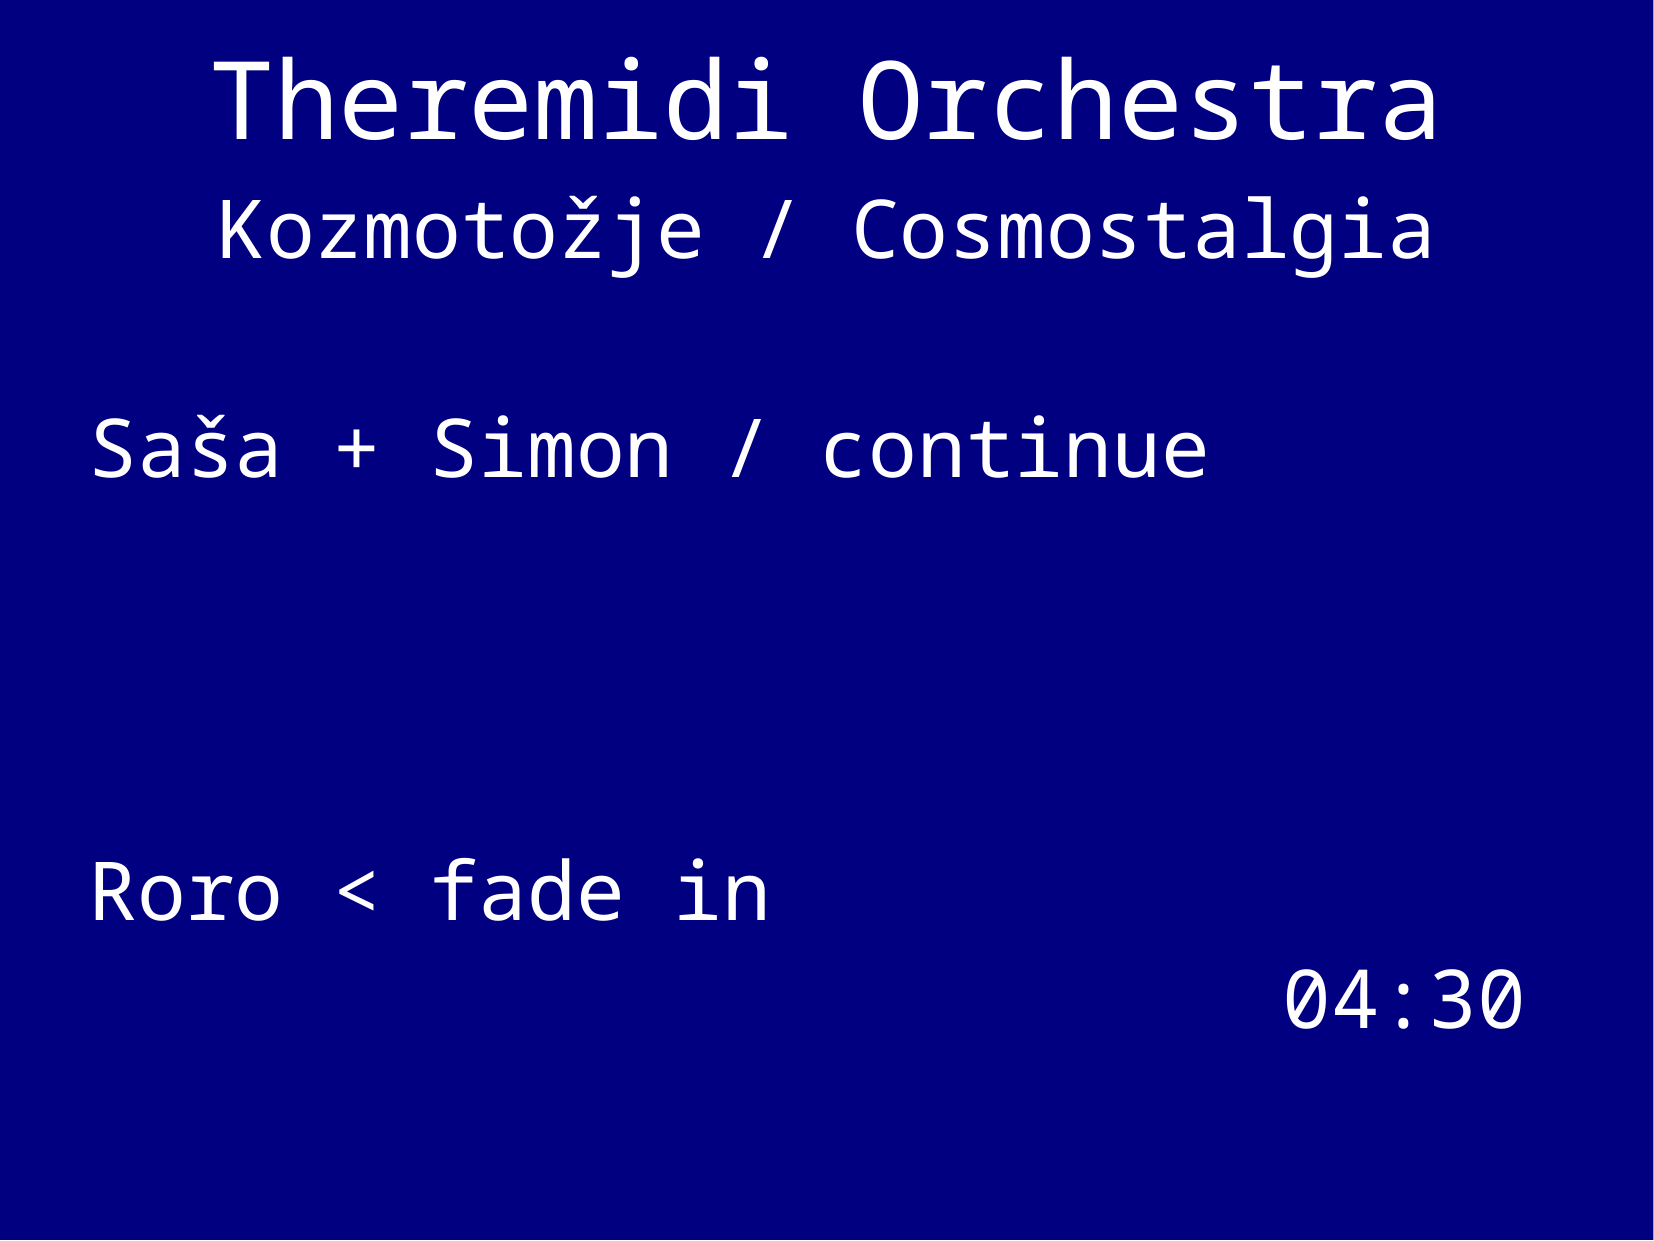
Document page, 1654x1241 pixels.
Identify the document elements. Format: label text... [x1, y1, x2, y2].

title Theremidi Orchestra Kozmotožje / Cosmostalgia [82, 49, 1571, 257]
subtitle Saša + Simon / continue Roro < fade in [88, 272, 1566, 1063]
text_box 04:30 [1282, 900, 1620, 1096]
